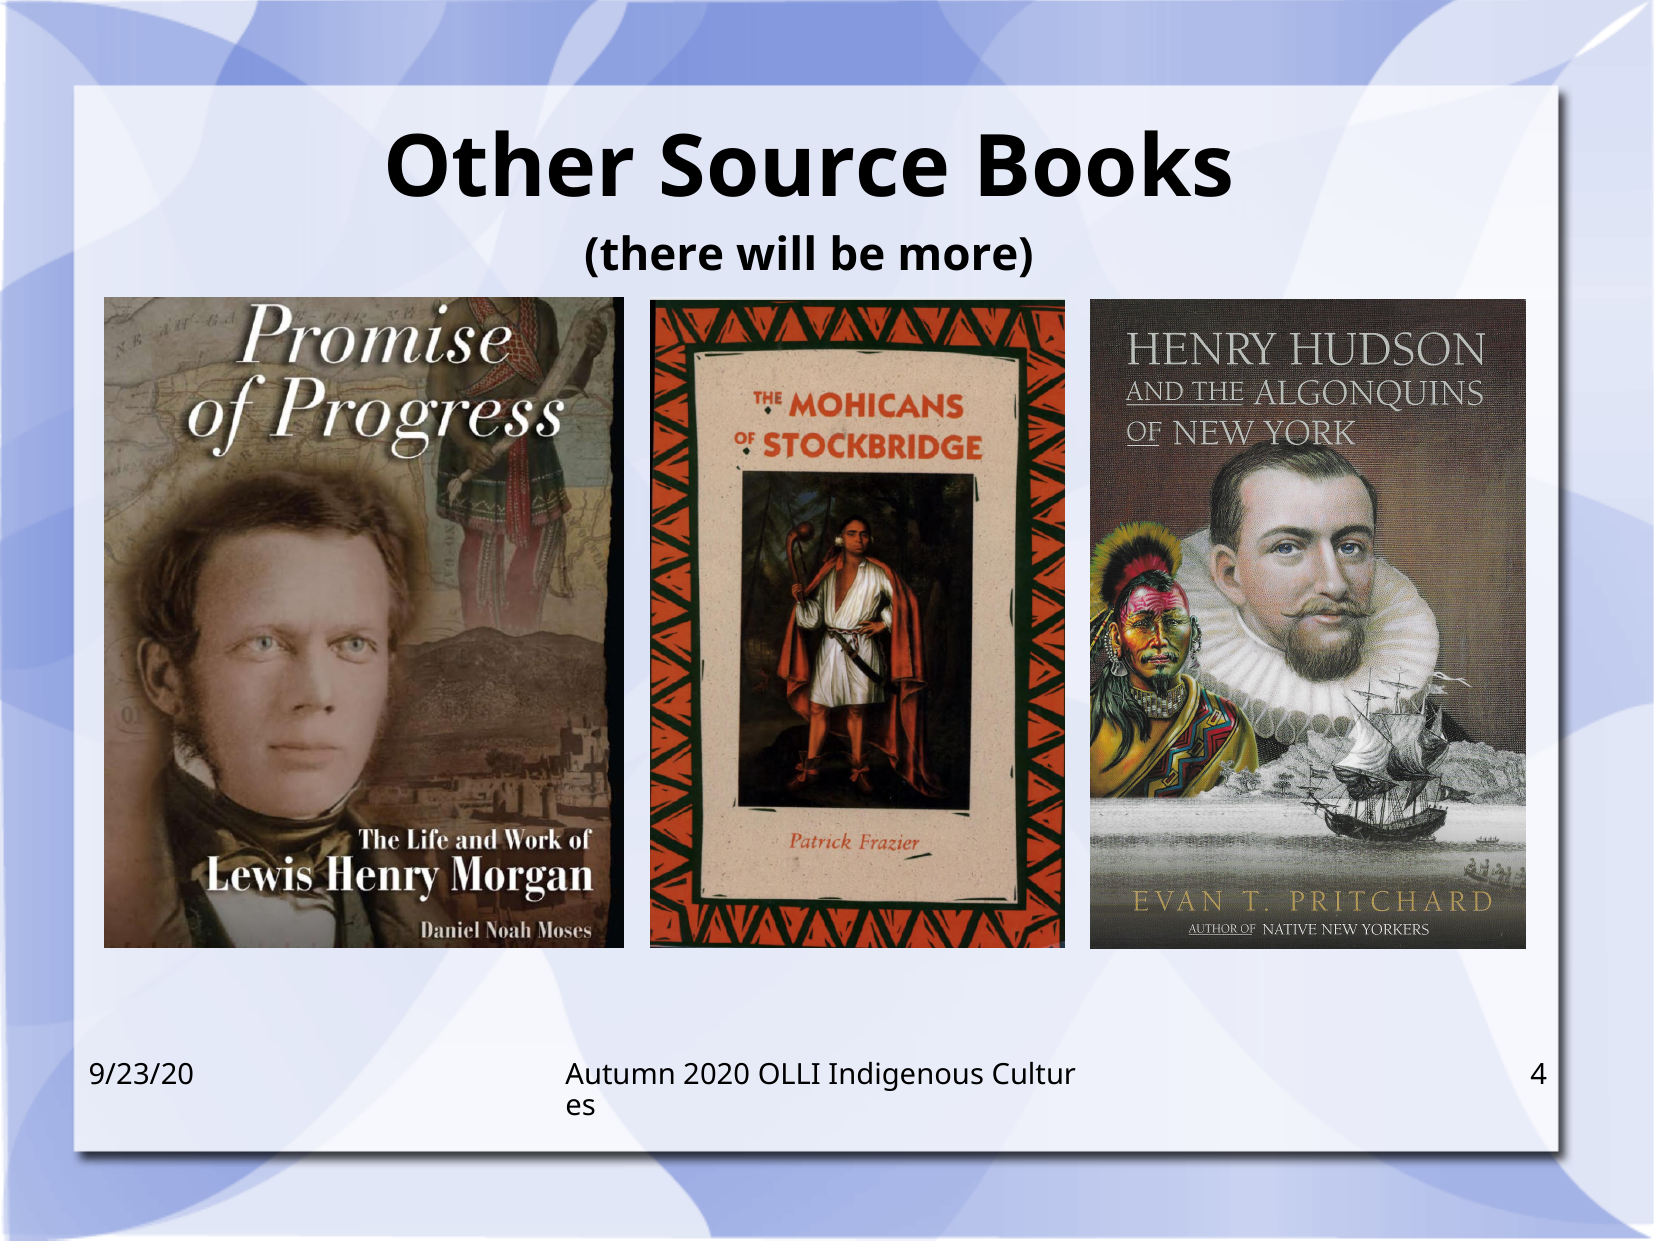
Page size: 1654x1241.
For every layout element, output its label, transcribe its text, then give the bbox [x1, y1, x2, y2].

picture [0, 0, 1654, 1241]
title Other Source Books (there will be more) [82, 90, 1536, 298]
